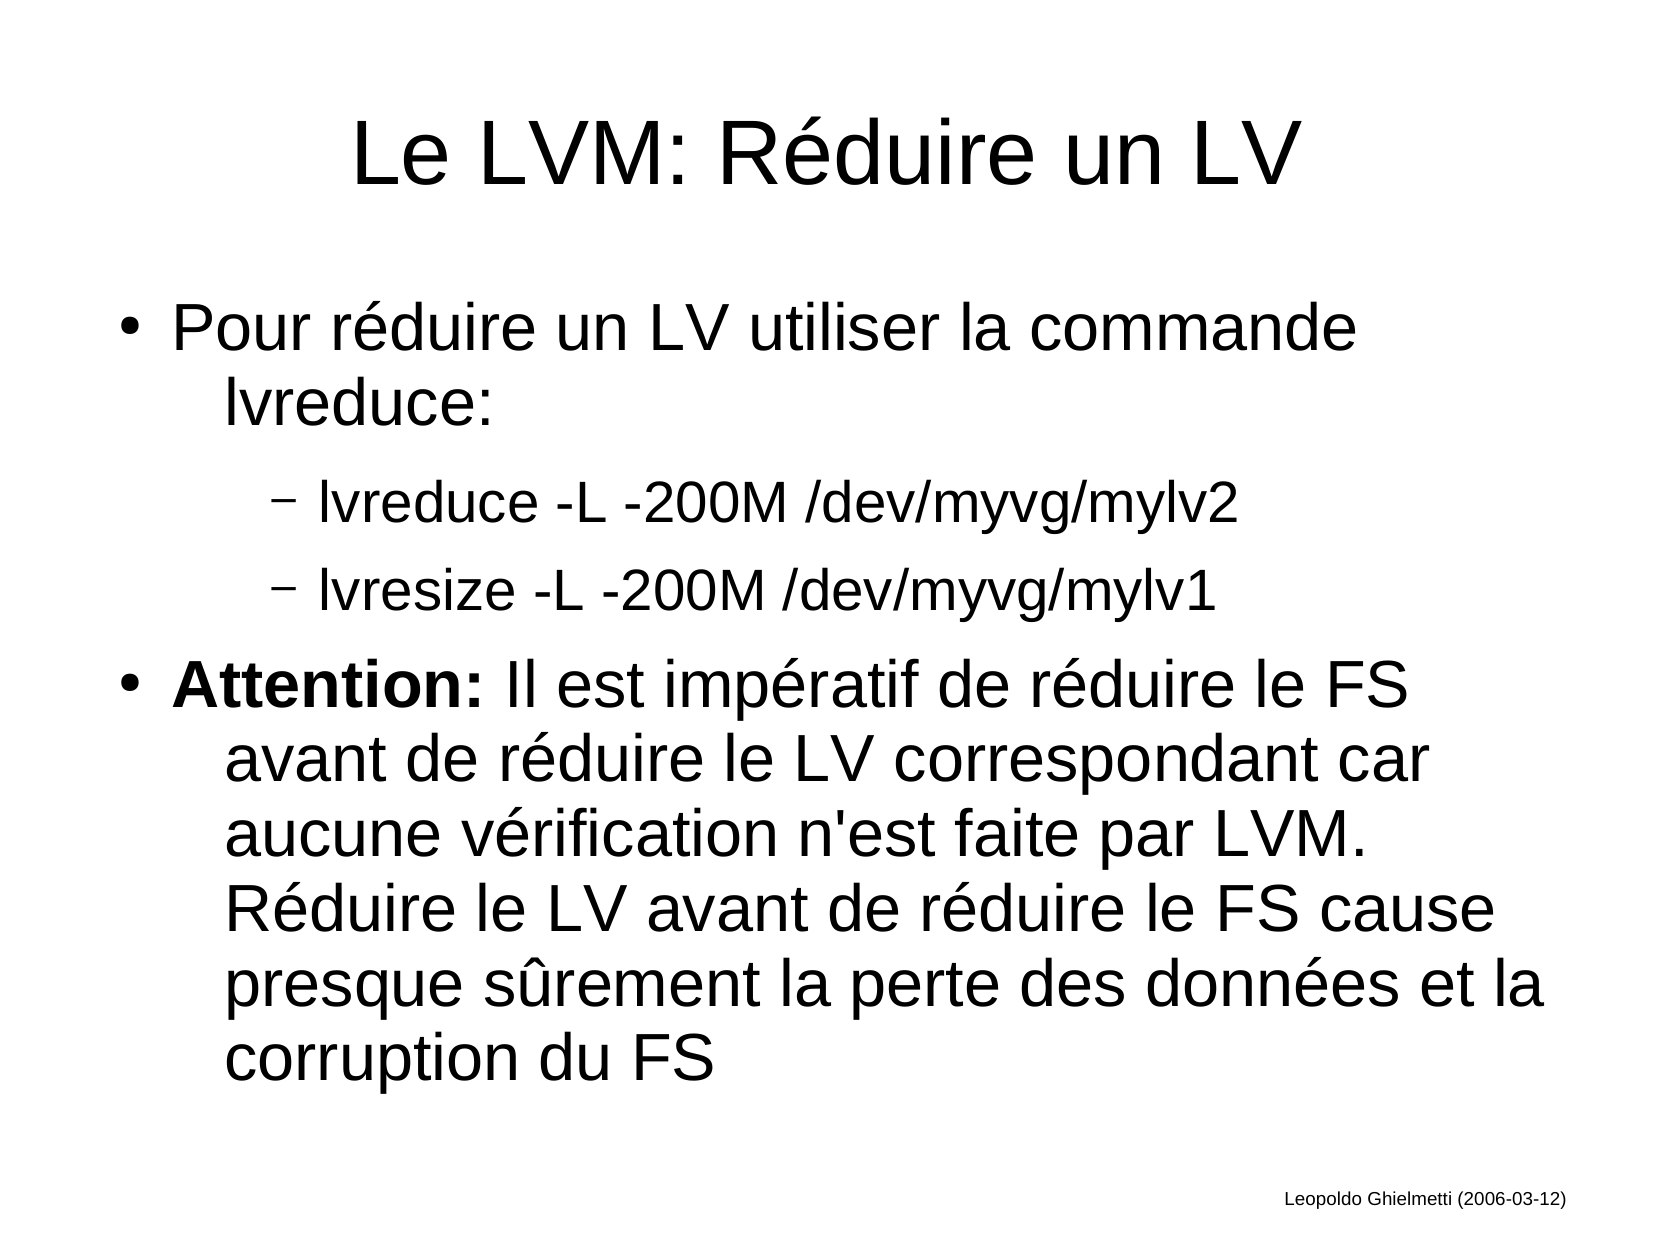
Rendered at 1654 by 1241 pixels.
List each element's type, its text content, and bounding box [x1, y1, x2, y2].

title Le LVM: Réduire un LV [82, 49, 1571, 257]
text_box Leopoldo Ghielmetti (2006-03-12) [1269, 1181, 1595, 1217]
list Pour réduire un LV utiliser la commande lvreduce: lvreduce -L -200M /dev/myvg/mylv2 lvresize -L -200M /dev/myvg/mylv1 Attention: Il est impératif de réduire le FS avant de réduire le LV correspondant car aucune vérification n'est faite par LVM. Réduire le LV avant de réduire le FS cause presque sûrement la perte des données et la corruption du FS [82, 290, 1571, 1109]
